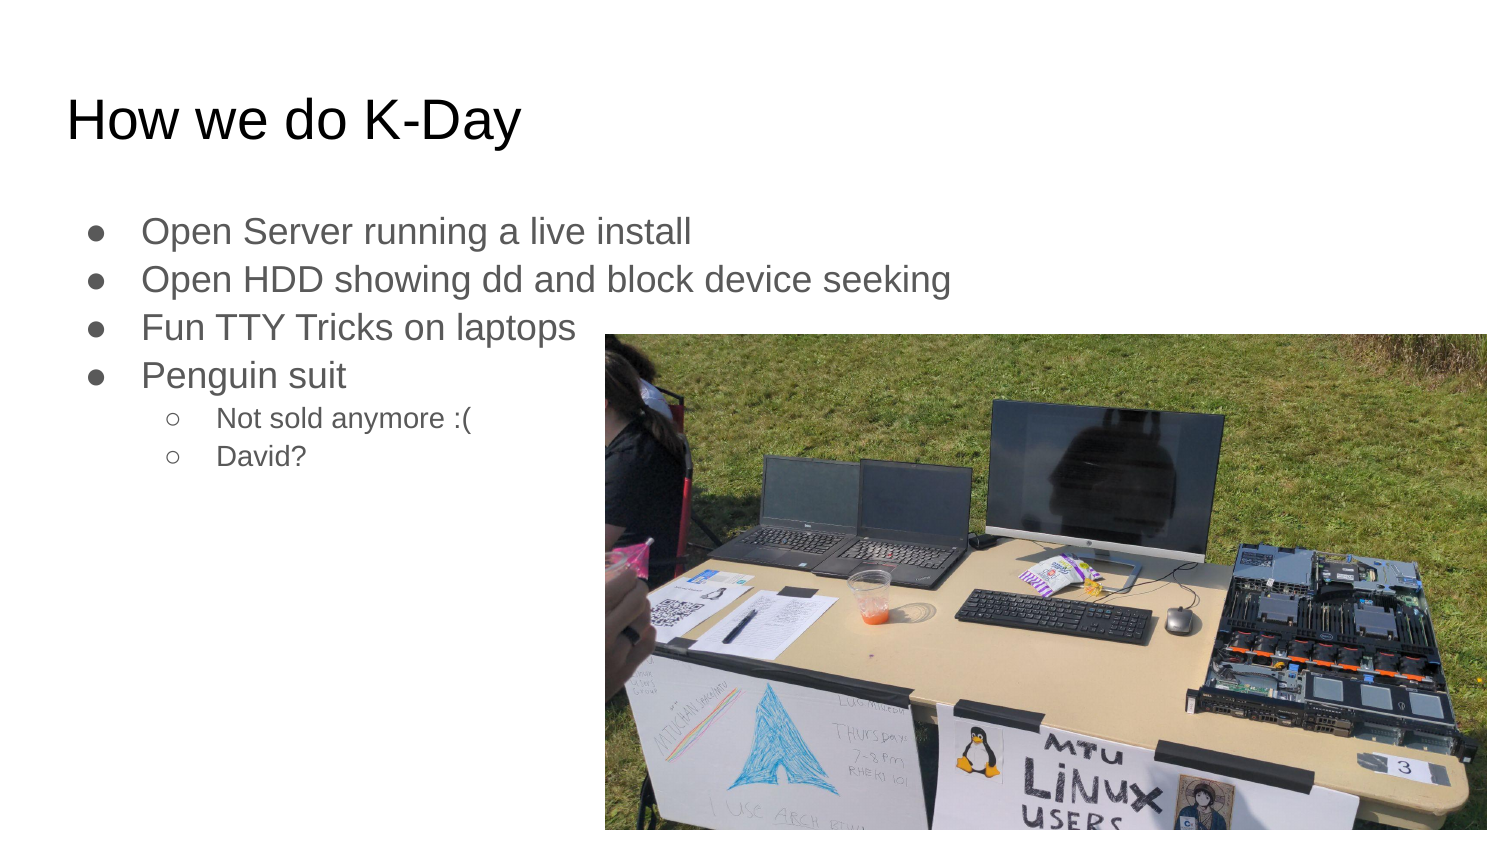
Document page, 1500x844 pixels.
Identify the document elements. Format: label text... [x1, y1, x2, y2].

picture [605, 334, 1487, 830]
title How we do K-Day [51, 72, 1449, 167]
list Open Server running a live install Open HDD showing dd and block device seeking Fun TTY Tricks on laptops Penguin suit Not sold anymore :( David? [51, 189, 1449, 750]
